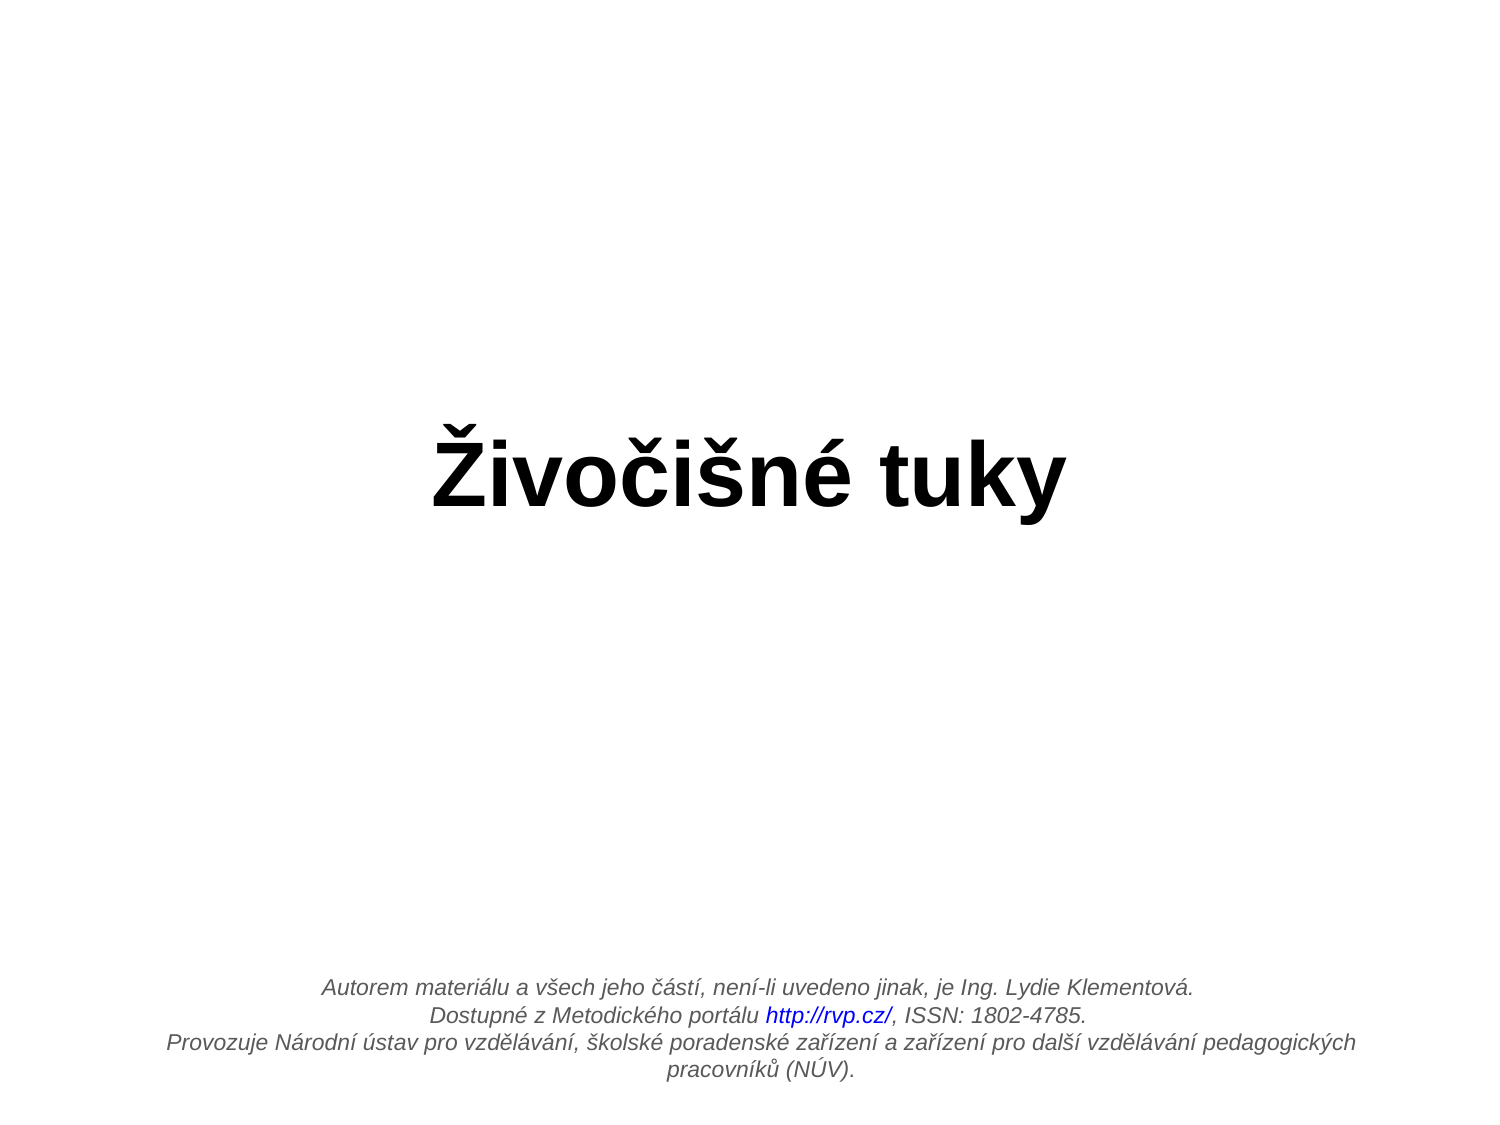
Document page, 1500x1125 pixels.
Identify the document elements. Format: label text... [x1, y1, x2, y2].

title Živočišné tuky [112, 349, 1388, 591]
text_box Autorem materiálu a všech jeho částí, není-li uvedeno jinak, je Ing. Lydie Klementová. Dostupné z Metodického portálu http://rvp.cz/, ISSN: 1802-4785. Provozuje Národní ústav pro vzdělávání, školské poradenské zařízení a zařízení pro další vzdělávání pedagogických pracovníků (NÚV). [147, 1011, 1377, 1072]
